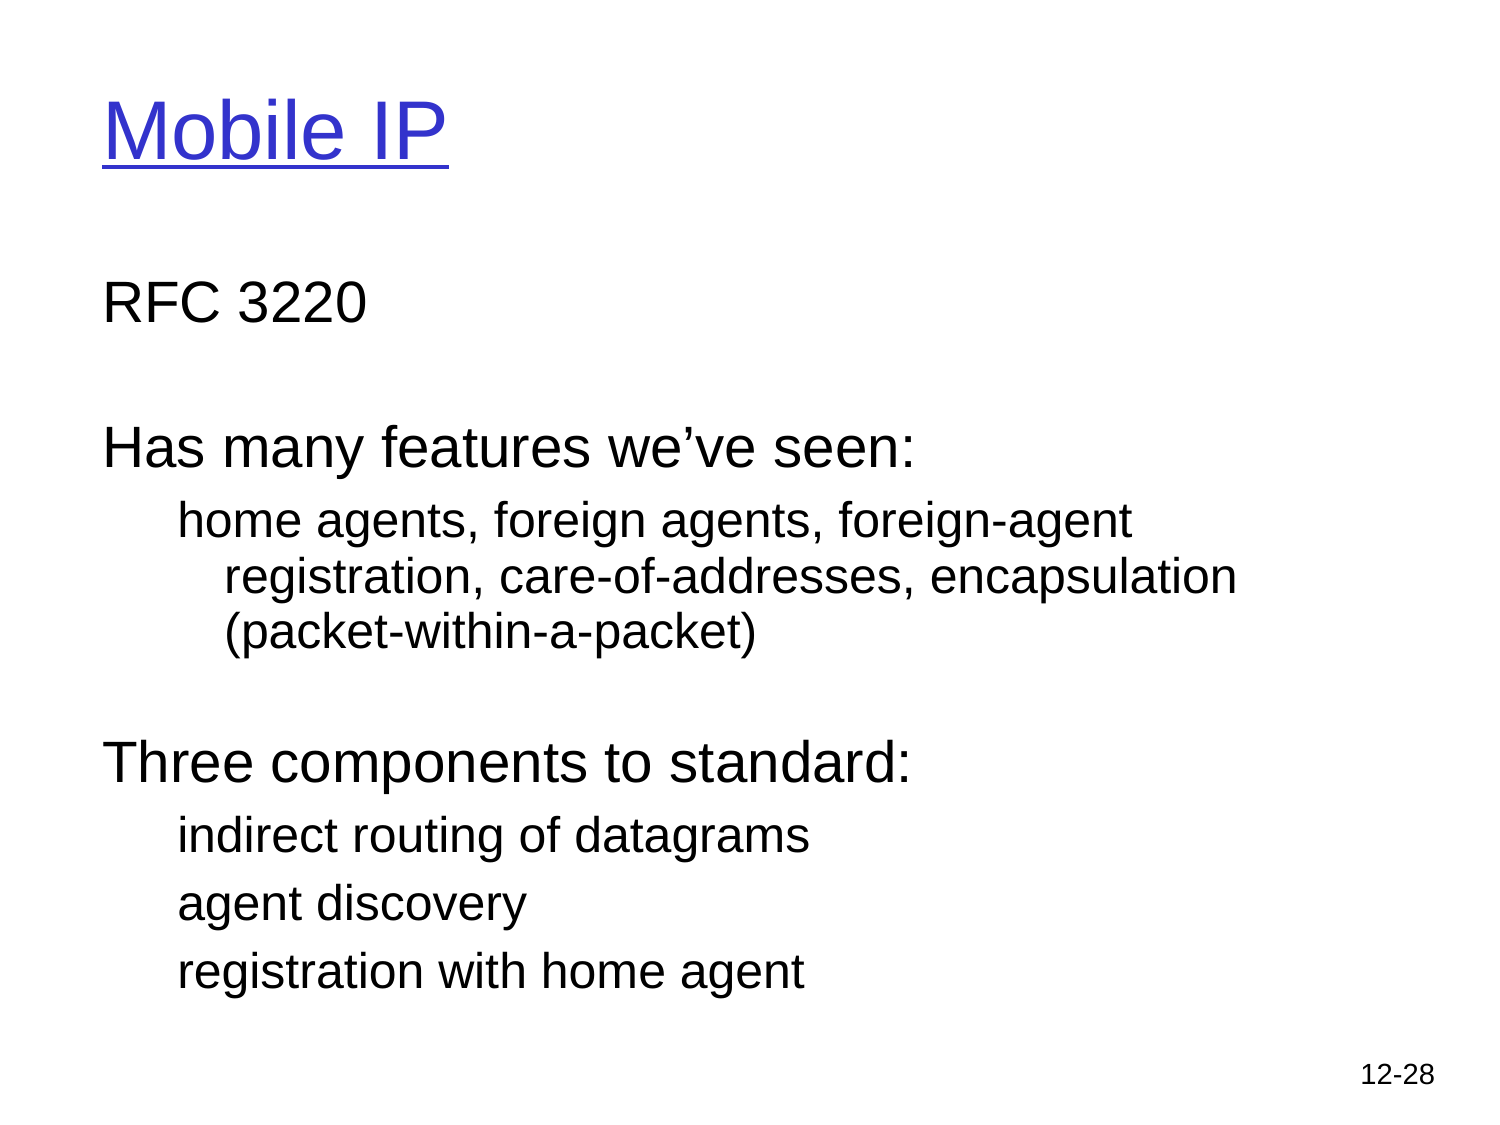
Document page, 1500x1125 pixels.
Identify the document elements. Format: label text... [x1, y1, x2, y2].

list RFC 3220 Has many features we’ve seen: home agents, foreign agents, foreign-agent registration, care-of-addresses, encapsulation (packet-within-a-packet) Three components to standard: indirect routing of datagrams agent discovery registration with home agent [87, 262, 1363, 1076]
title Mobile IP [87, 37, 1363, 225]
